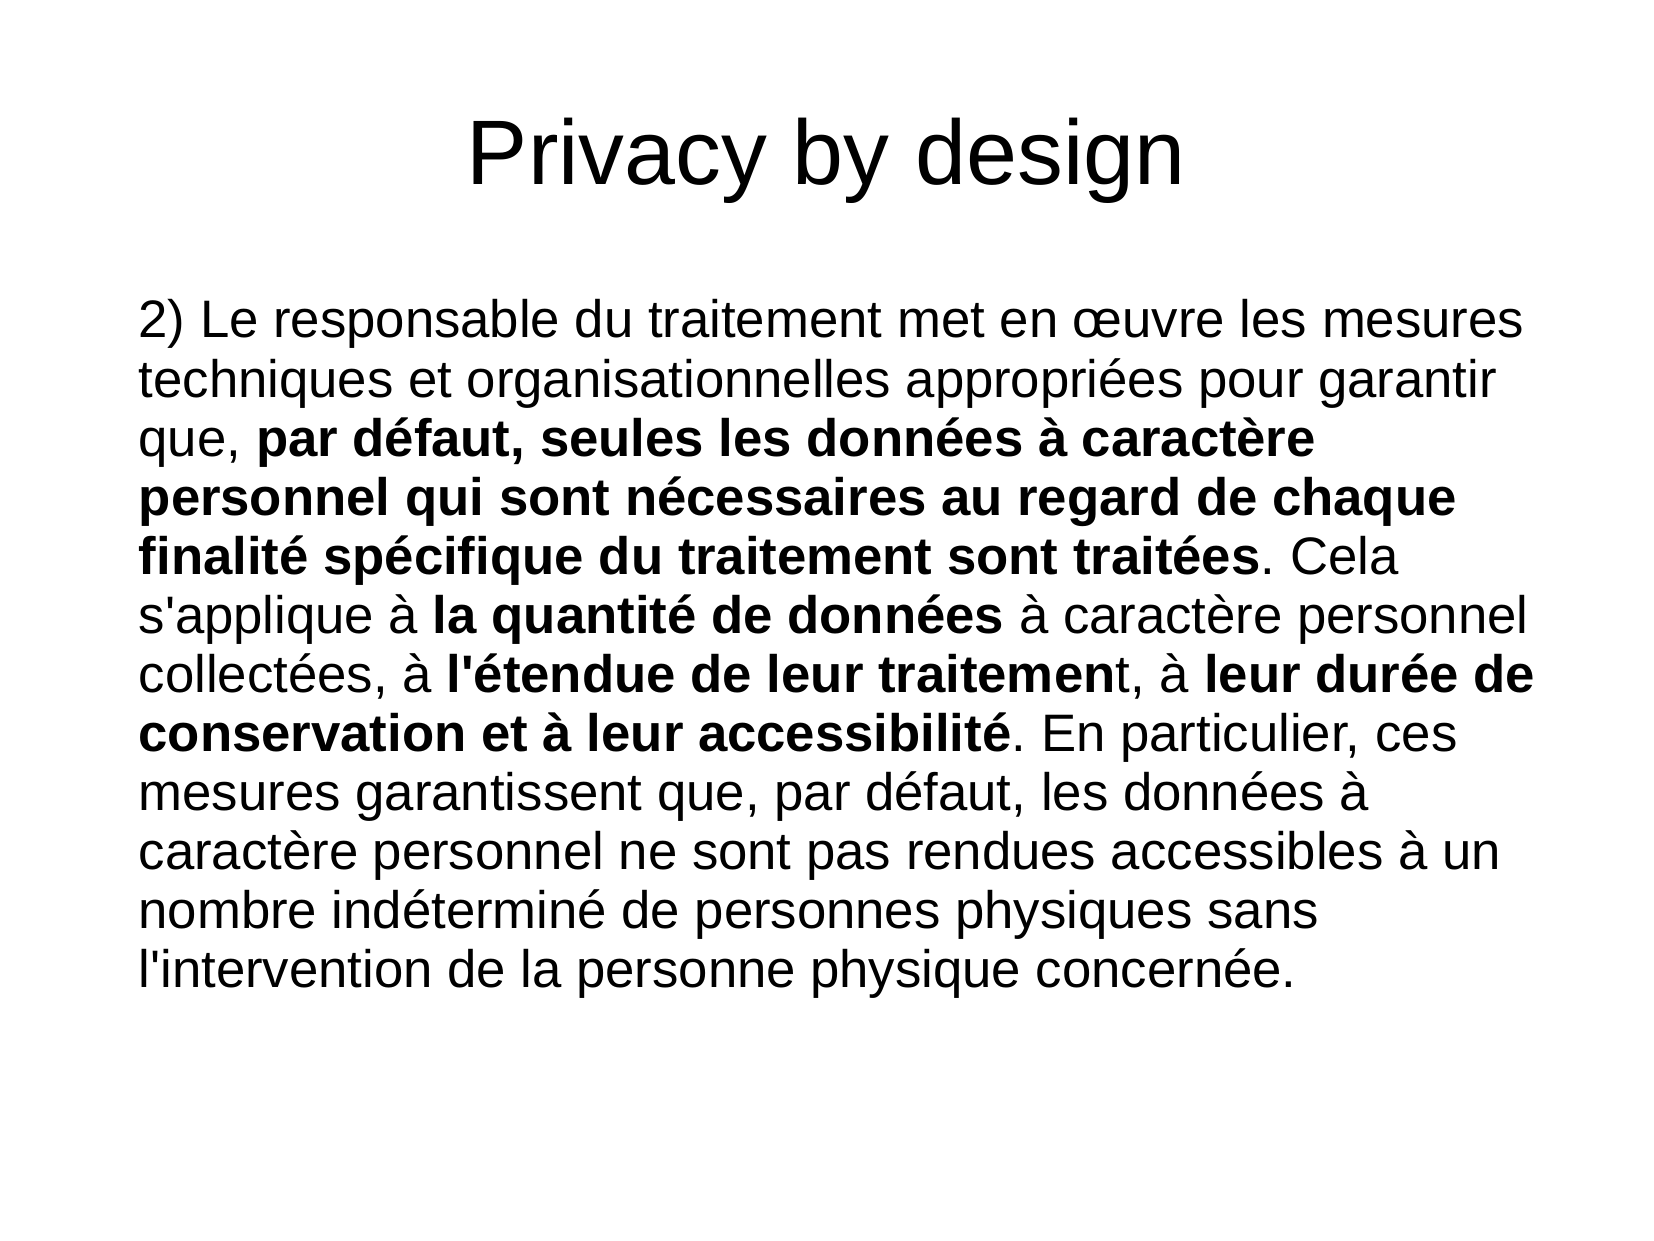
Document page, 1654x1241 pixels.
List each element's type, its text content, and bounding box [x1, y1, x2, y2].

title Privacy by design [82, 49, 1571, 257]
list 2) Le responsable du traitement met en œuvre les mesures techniques et organisationnelles appropriées pour garantir que, par défaut, seules les données à caractère personnel qui sont nécessaires au regard de chaque finalité spécifique du traitement sont traitées. Cela s'applique à la quantité de données à caractère personnel collectées, à l'étendue de leur traitement, à leur durée de conservation et à leur accessibilité. En particulier, ces mesures garantissent que, par défaut, les données à caractère personnel ne sont pas rendues accessibles à un nombre indéterminé de personnes physiques sans l'intervention de la personne physique concernée. [82, 290, 1571, 1010]
